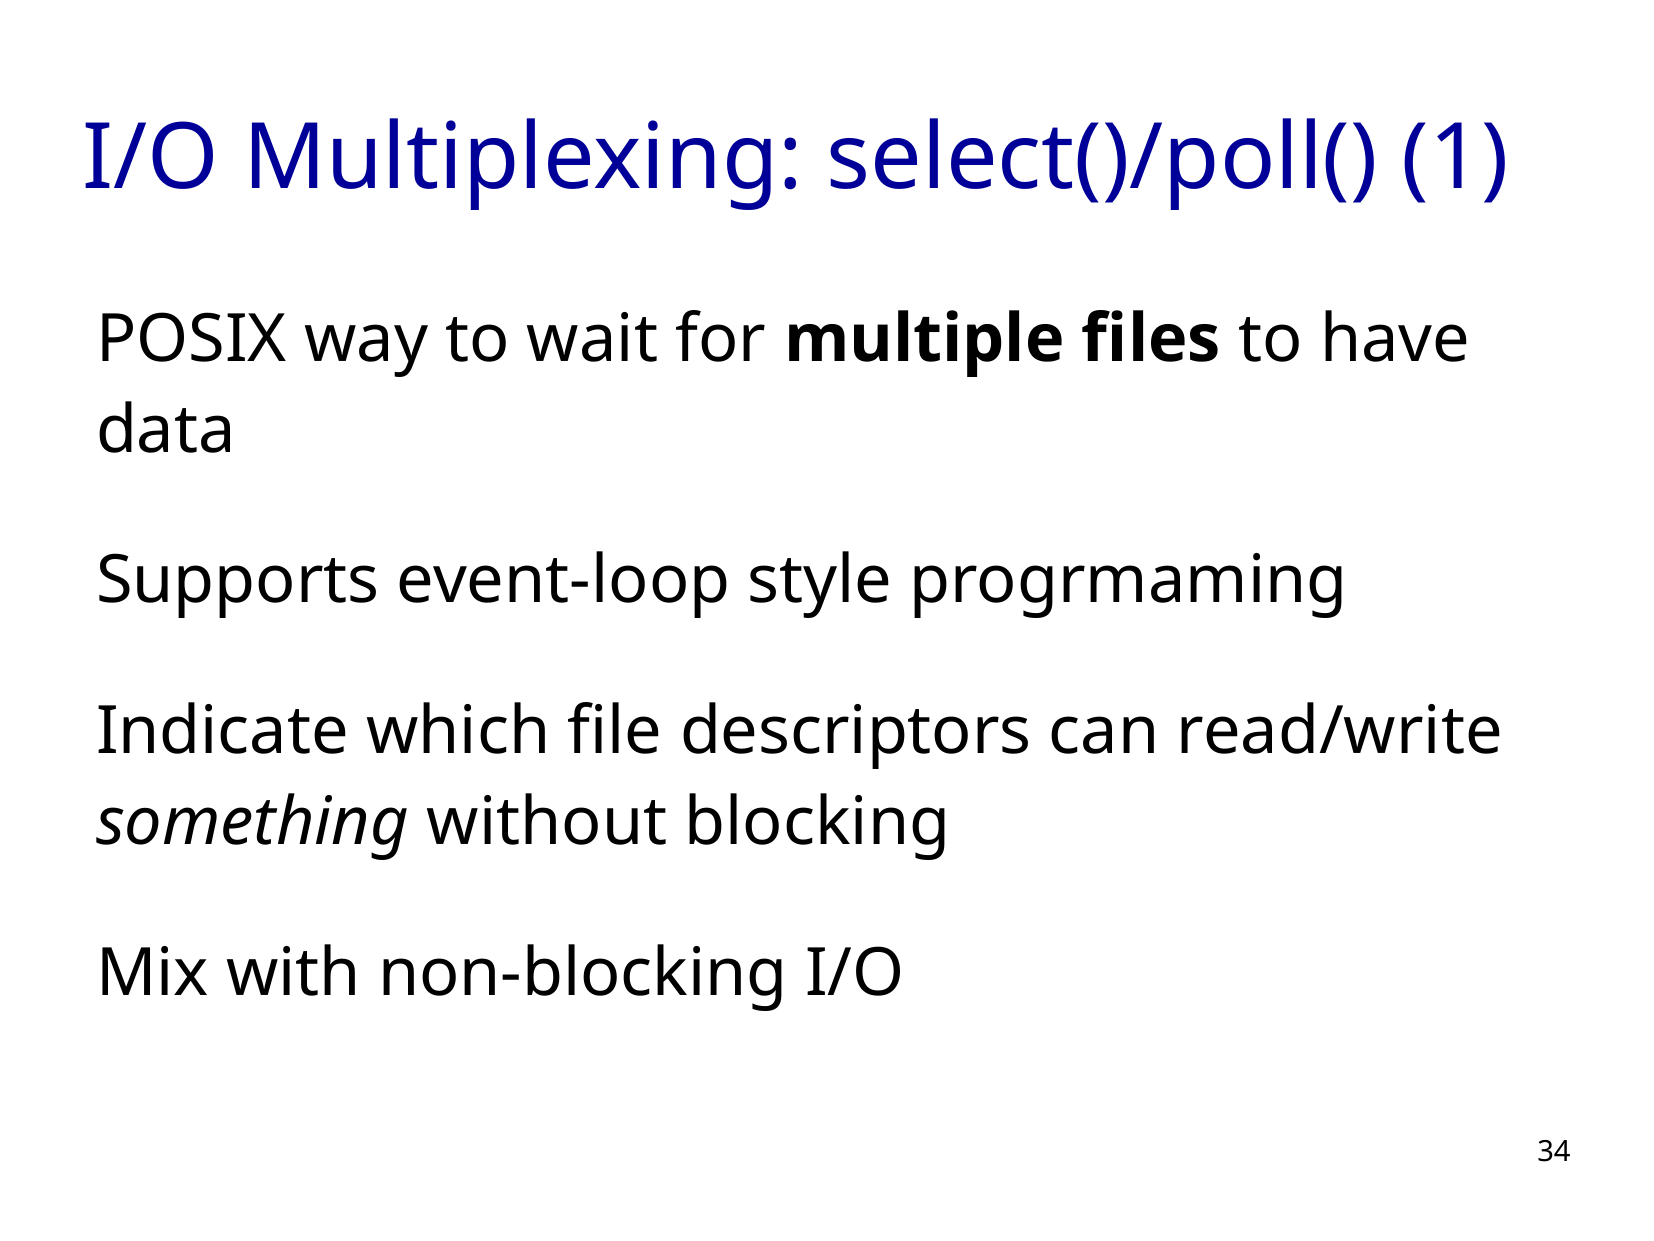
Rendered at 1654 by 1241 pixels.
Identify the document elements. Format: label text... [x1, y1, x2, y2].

title I/O Multiplexing: select()/poll() (1) [82, 49, 1571, 257]
list POSIX way to wait for multiple files to have data Supports event-loop style progrmaming Indicate which file descriptors can read/write something without blocking Mix with non-blocking I/O [60, 290, 1571, 1096]
